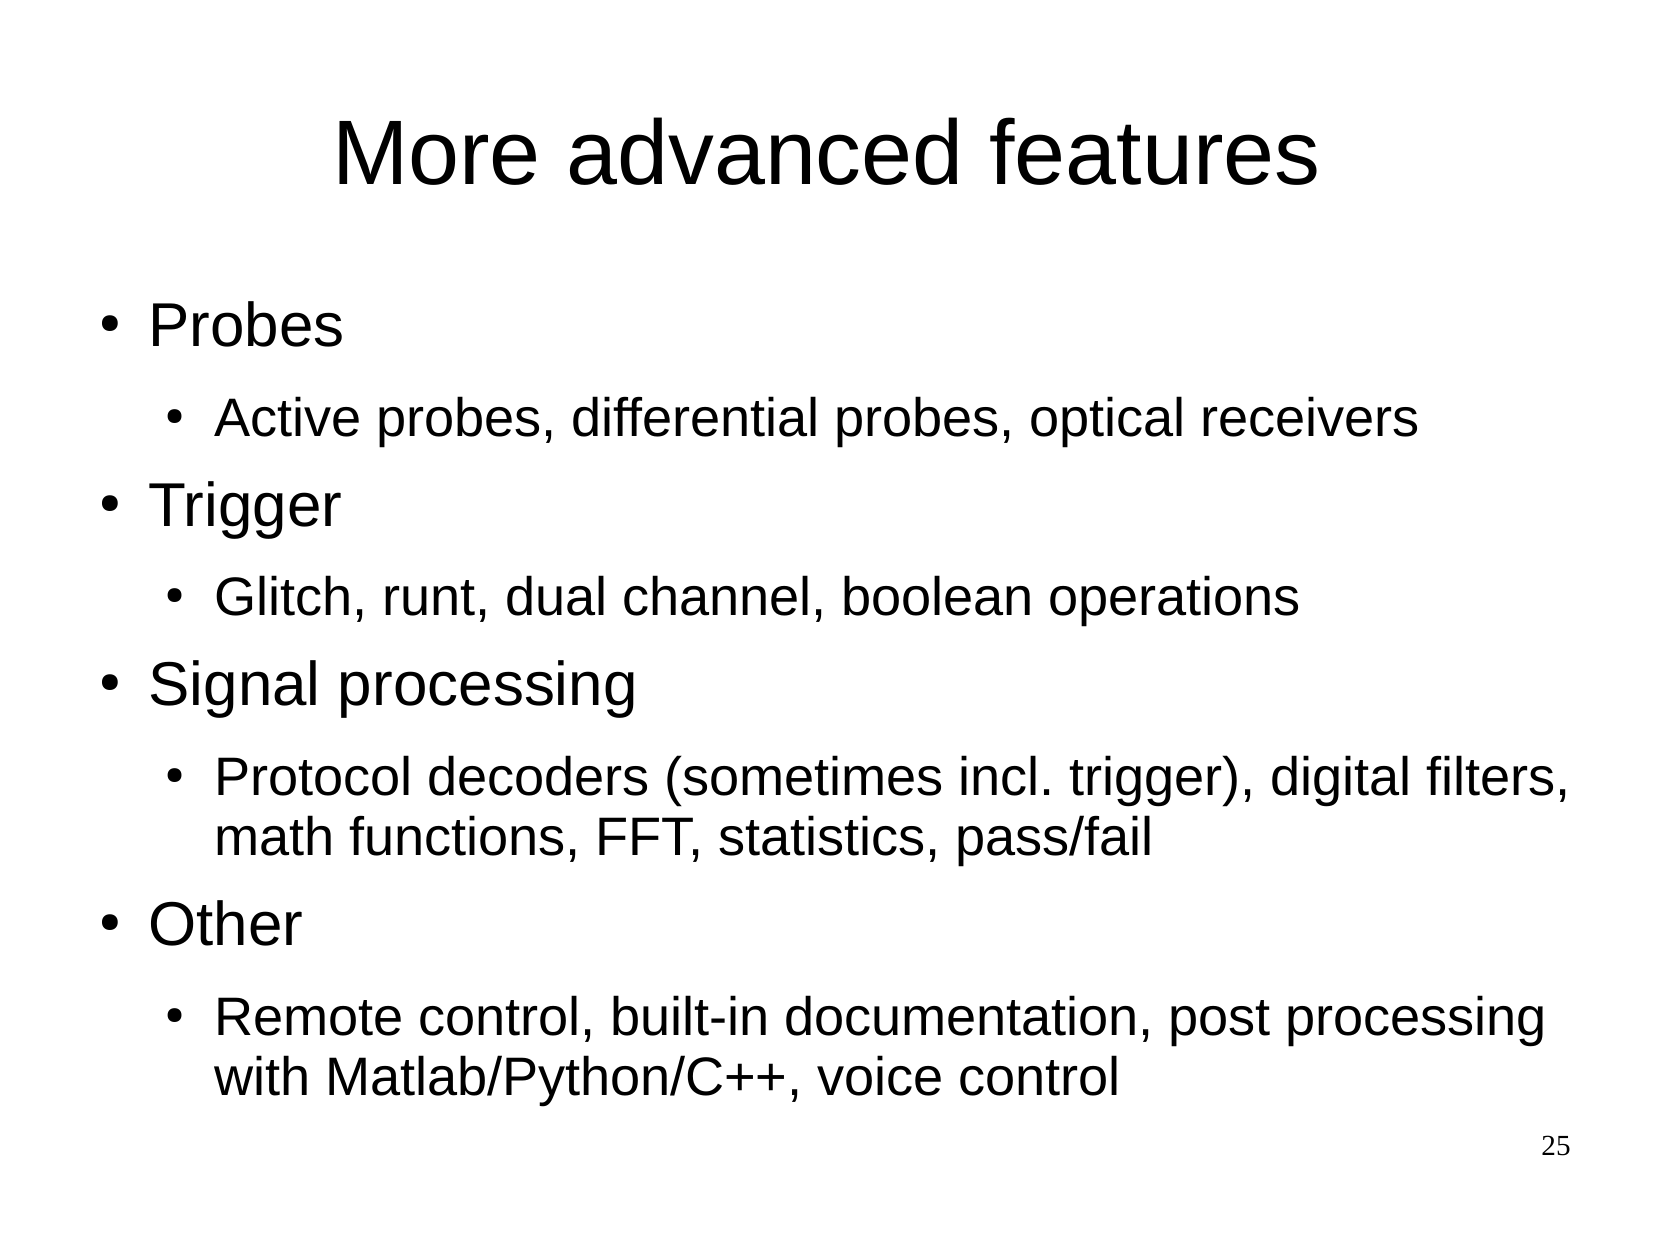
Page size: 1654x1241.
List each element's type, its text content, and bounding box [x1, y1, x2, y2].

list Probes Active probes, differential probes, optical receivers Trigger Glitch, runt, dual channel, boolean operations Signal processing Protocol decoders (sometimes incl. trigger), digital filters, math functions, FFT, statistics, pass/fail Other Remote control, built-in documentation, post processing with Matlab/Python/C++, voice control [82, 290, 1571, 1109]
title More advanced features [82, 49, 1571, 257]
